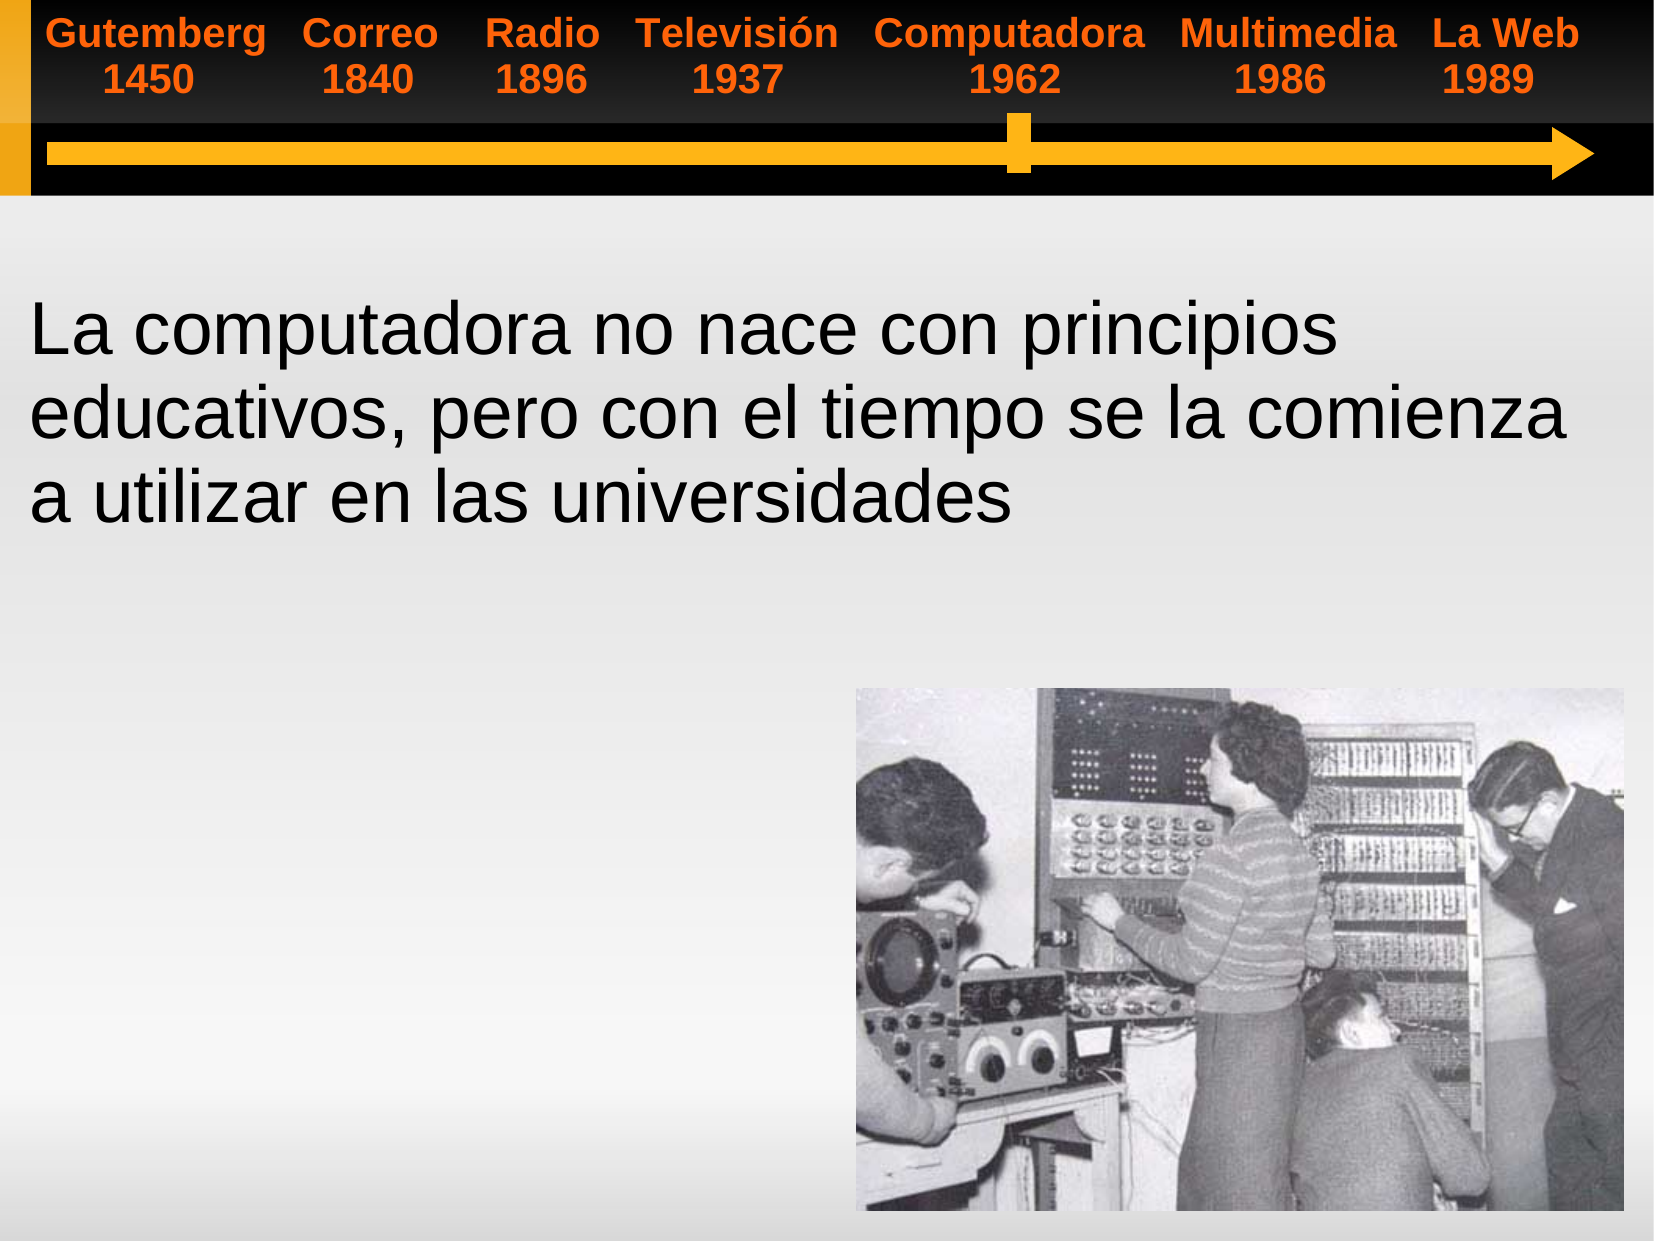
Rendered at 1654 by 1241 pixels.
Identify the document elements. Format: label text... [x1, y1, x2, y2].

picture [0, 0, 1654, 1241]
title Gutemberg Correo Radio Televisión Computadora Multimedia La Web 1450 1840 1896 1937 1962 1986 1989 [44, 0, 1625, 160]
text_box La computadora no nace con principios educativos, pero con el tiempo se la comienza a utilizar en las universidades [29, 235, 1595, 591]
